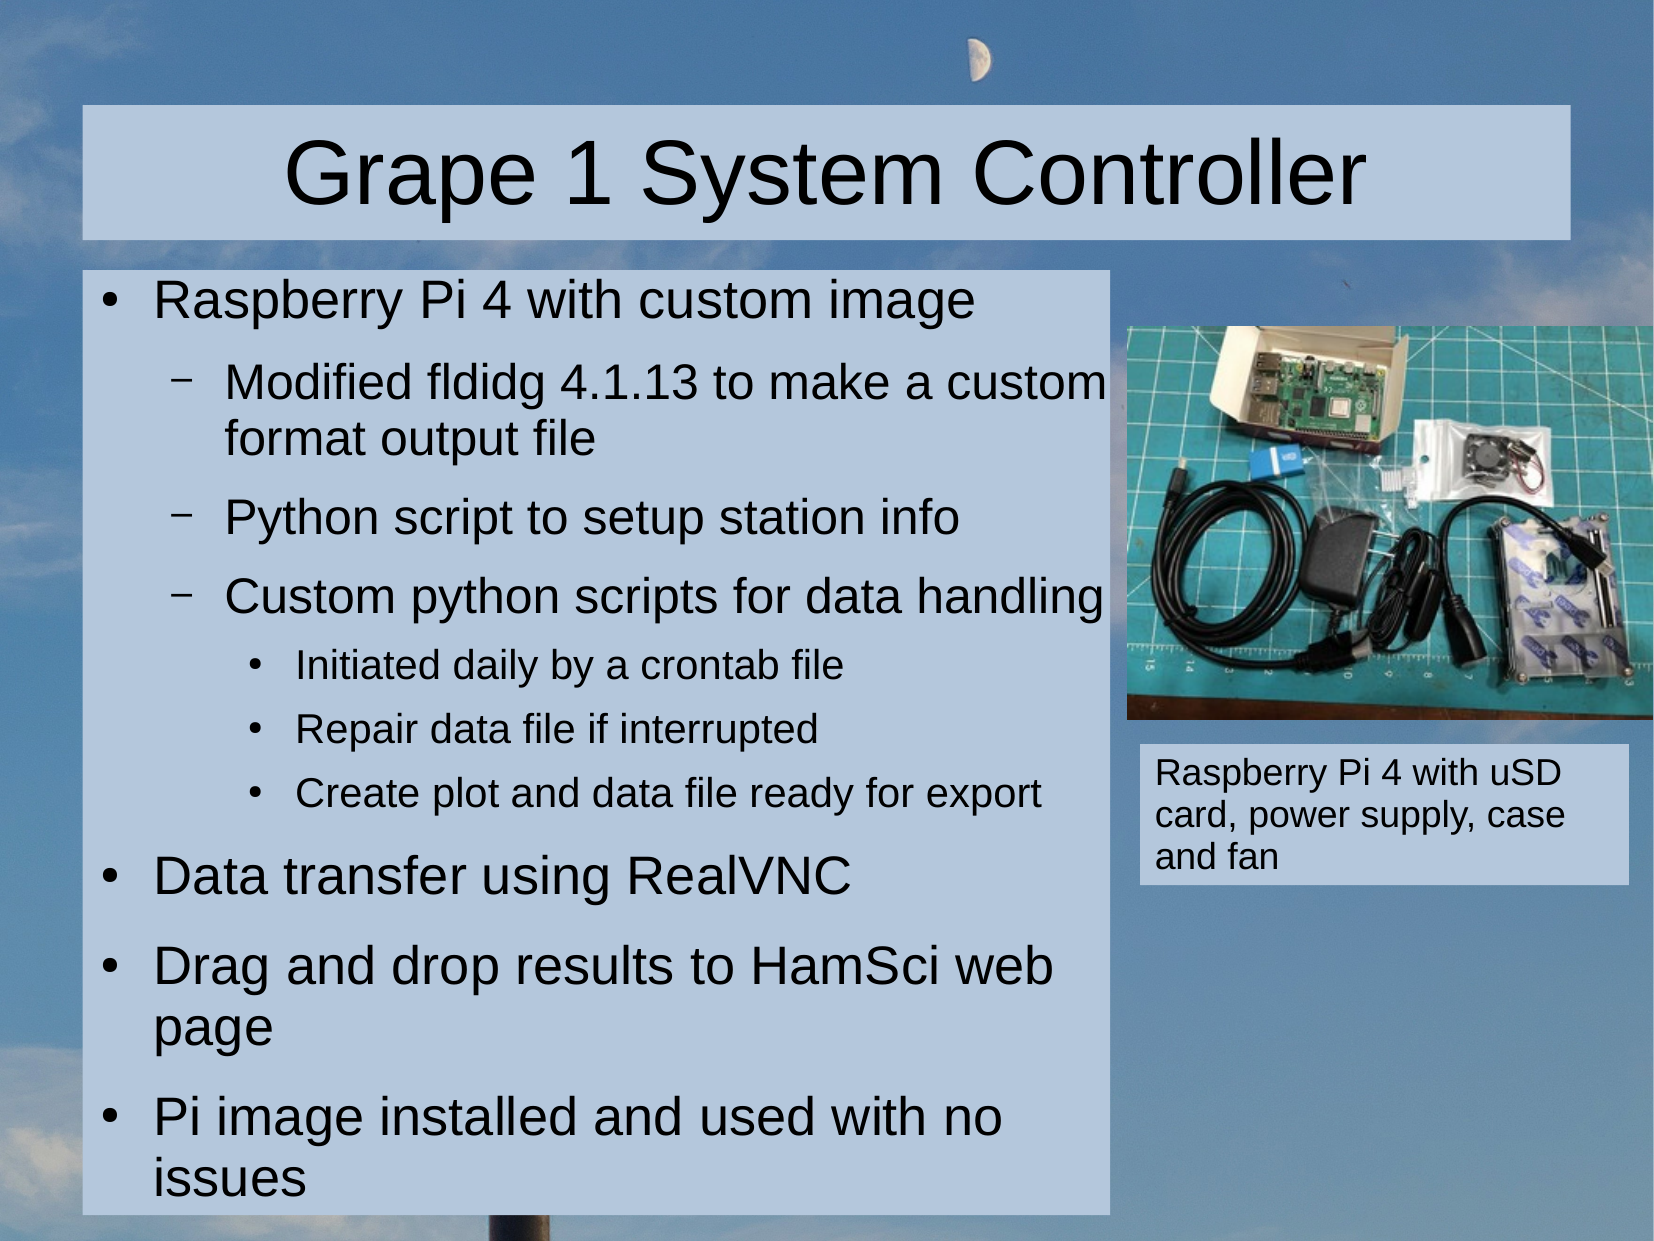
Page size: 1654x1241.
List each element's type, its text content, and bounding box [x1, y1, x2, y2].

title Grape 1 System Controller [82, 105, 1571, 241]
picture [0, 0, 1654, 1241]
list Raspberry Pi 4 with custom image Modified fldidg 4.1.13 to make a custom format output file Python script to setup station info Custom python scripts for data handling Initiated daily by a crontab file Repair data file if interrupted Create plot and data file ready for export Data transfer using RealVNC Drag and drop results to HamSci web page Pi image installed and used with no issues [82, 270, 1111, 1216]
text_box Raspberry Pi 4 with uSD card, power supply, case and fan [1140, 744, 1629, 886]
